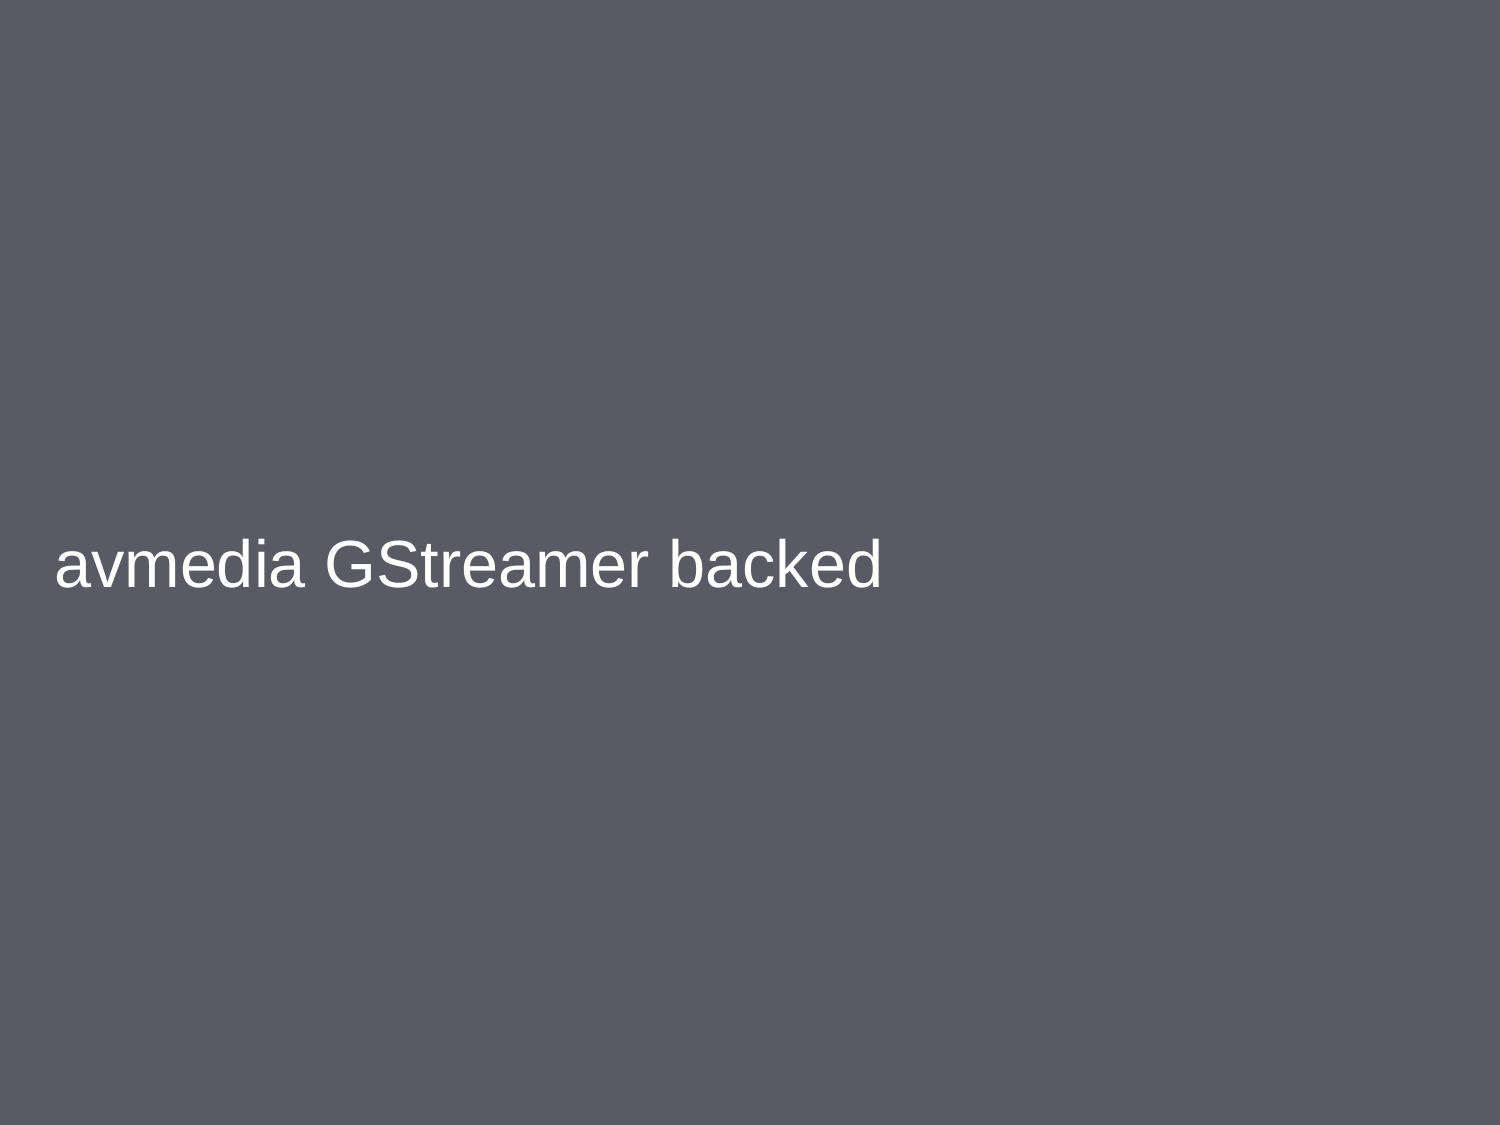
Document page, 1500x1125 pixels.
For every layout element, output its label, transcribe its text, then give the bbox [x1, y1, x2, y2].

title avmedia GStreamer backed [54, 468, 1405, 656]
